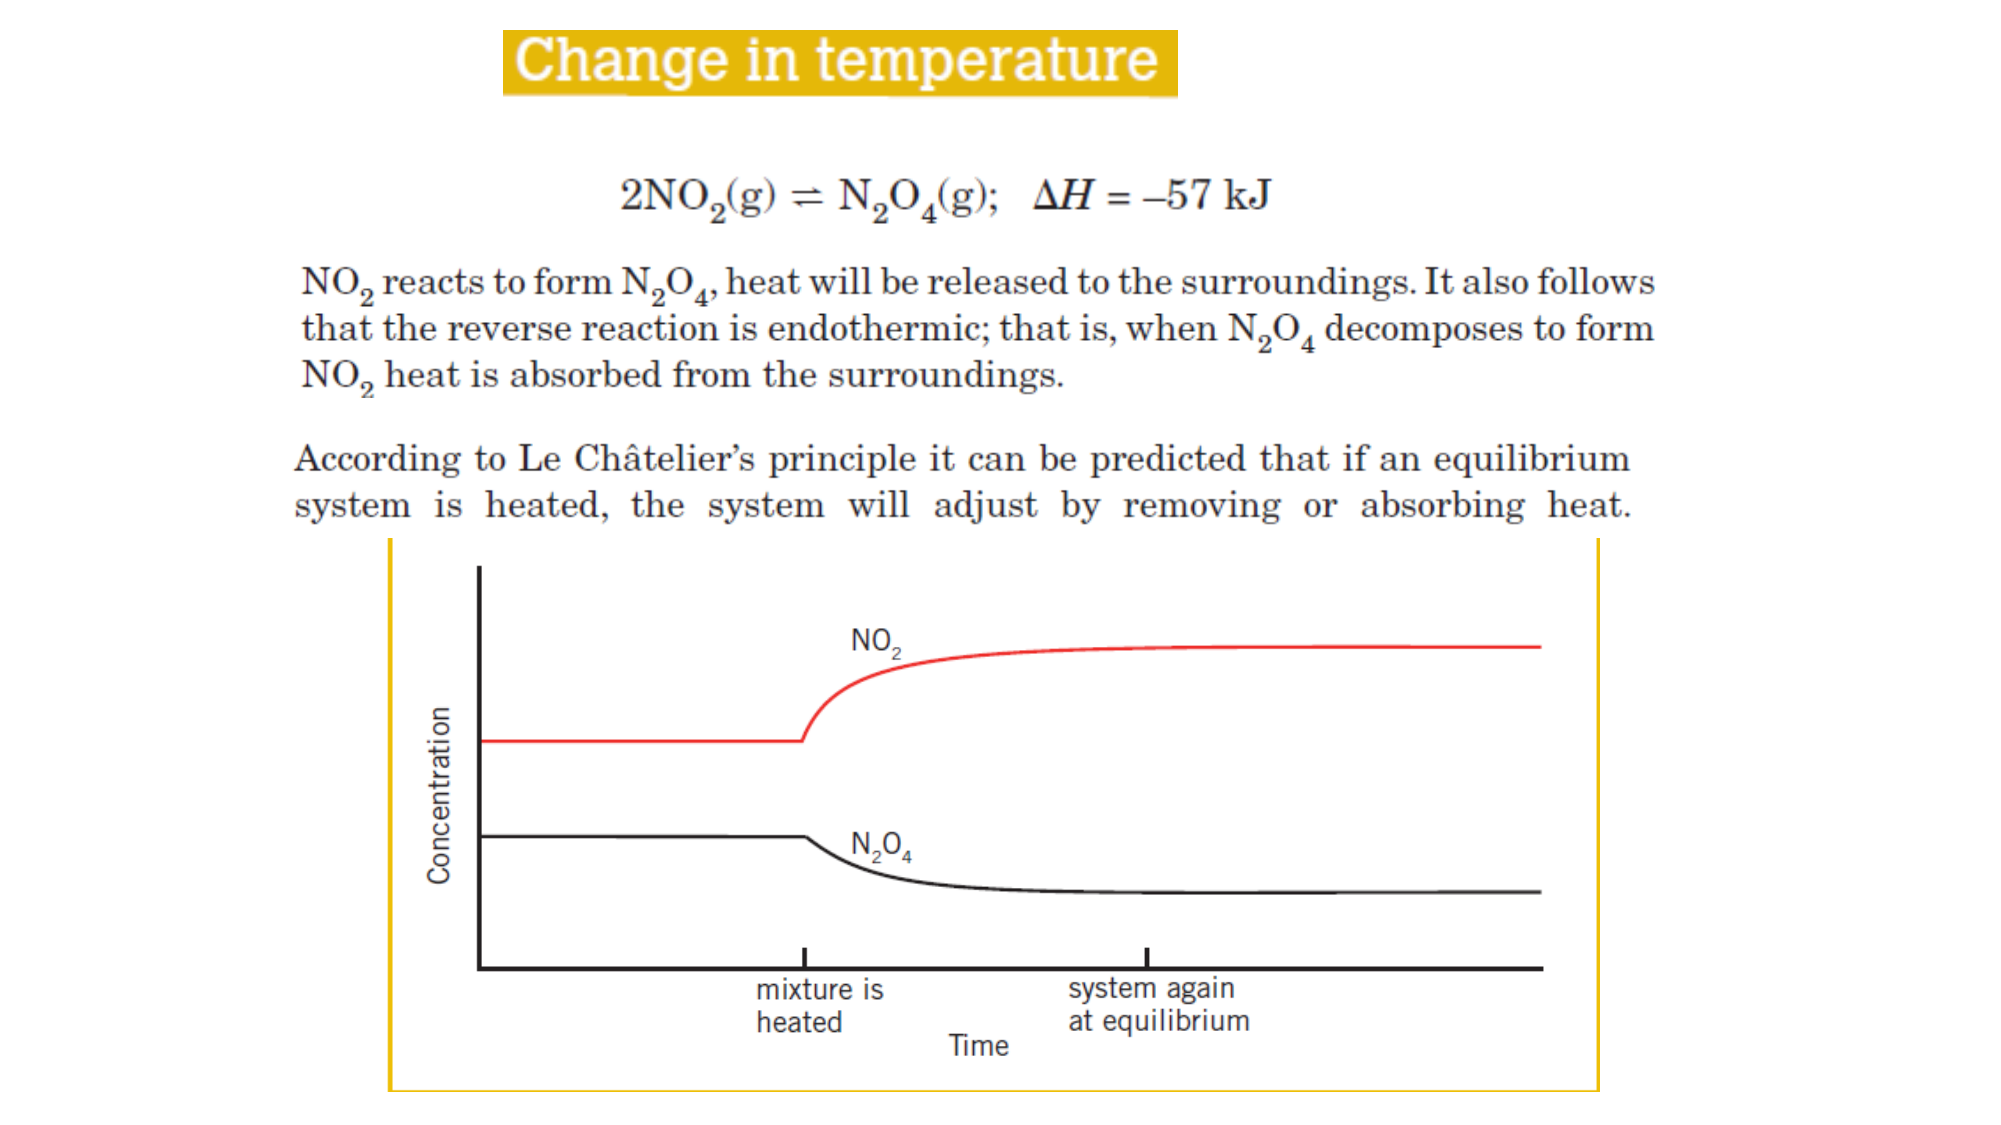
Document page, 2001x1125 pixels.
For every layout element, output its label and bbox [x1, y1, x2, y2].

picture [503, 30, 1178, 102]
picture [574, 125, 1302, 244]
picture [279, 432, 1643, 528]
picture [291, 255, 1669, 398]
picture [385, 538, 1600, 1092]
